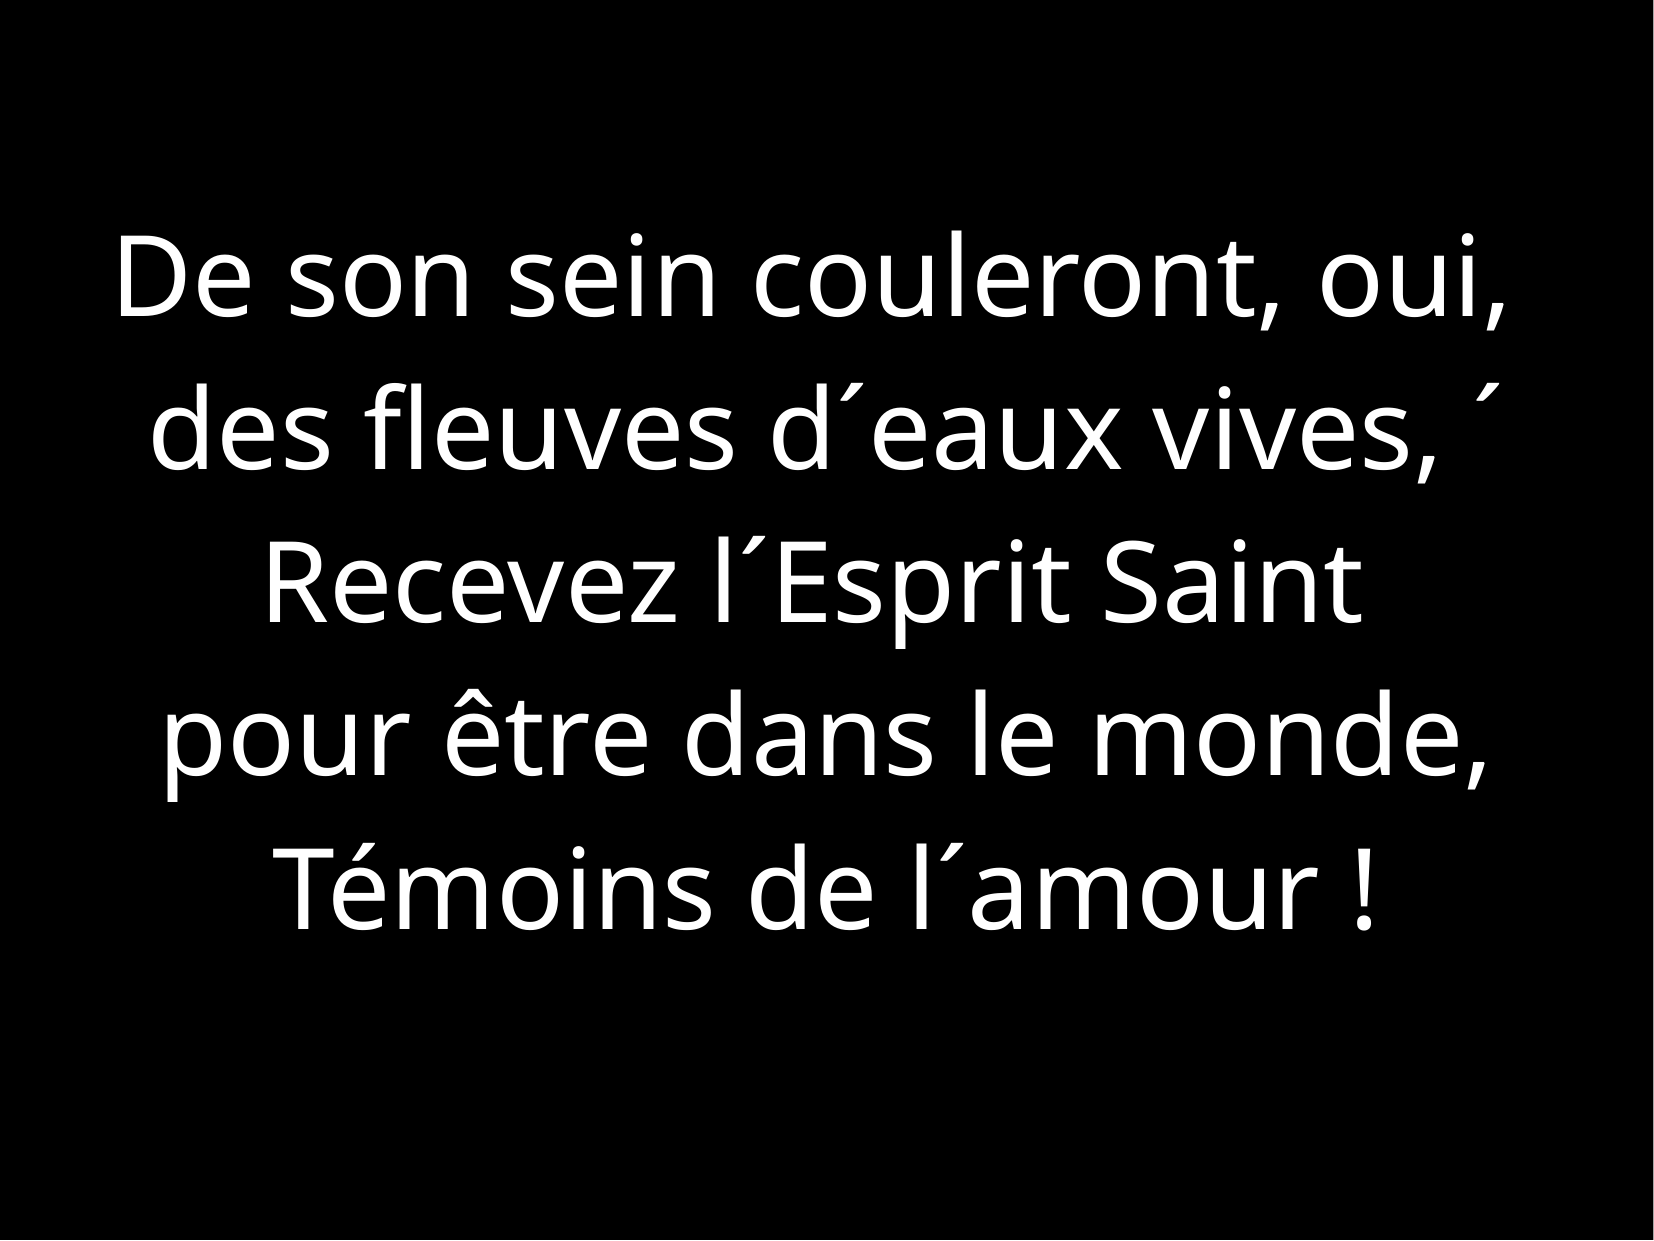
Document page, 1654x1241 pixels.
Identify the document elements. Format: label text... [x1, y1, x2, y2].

subtitle De son sein couleront, oui, des fleuves d´eaux vives, ´ Recevez l´Esprit Saint pour être dans le monde, Témoins de l´amour ! [29, 49, 1625, 1109]
